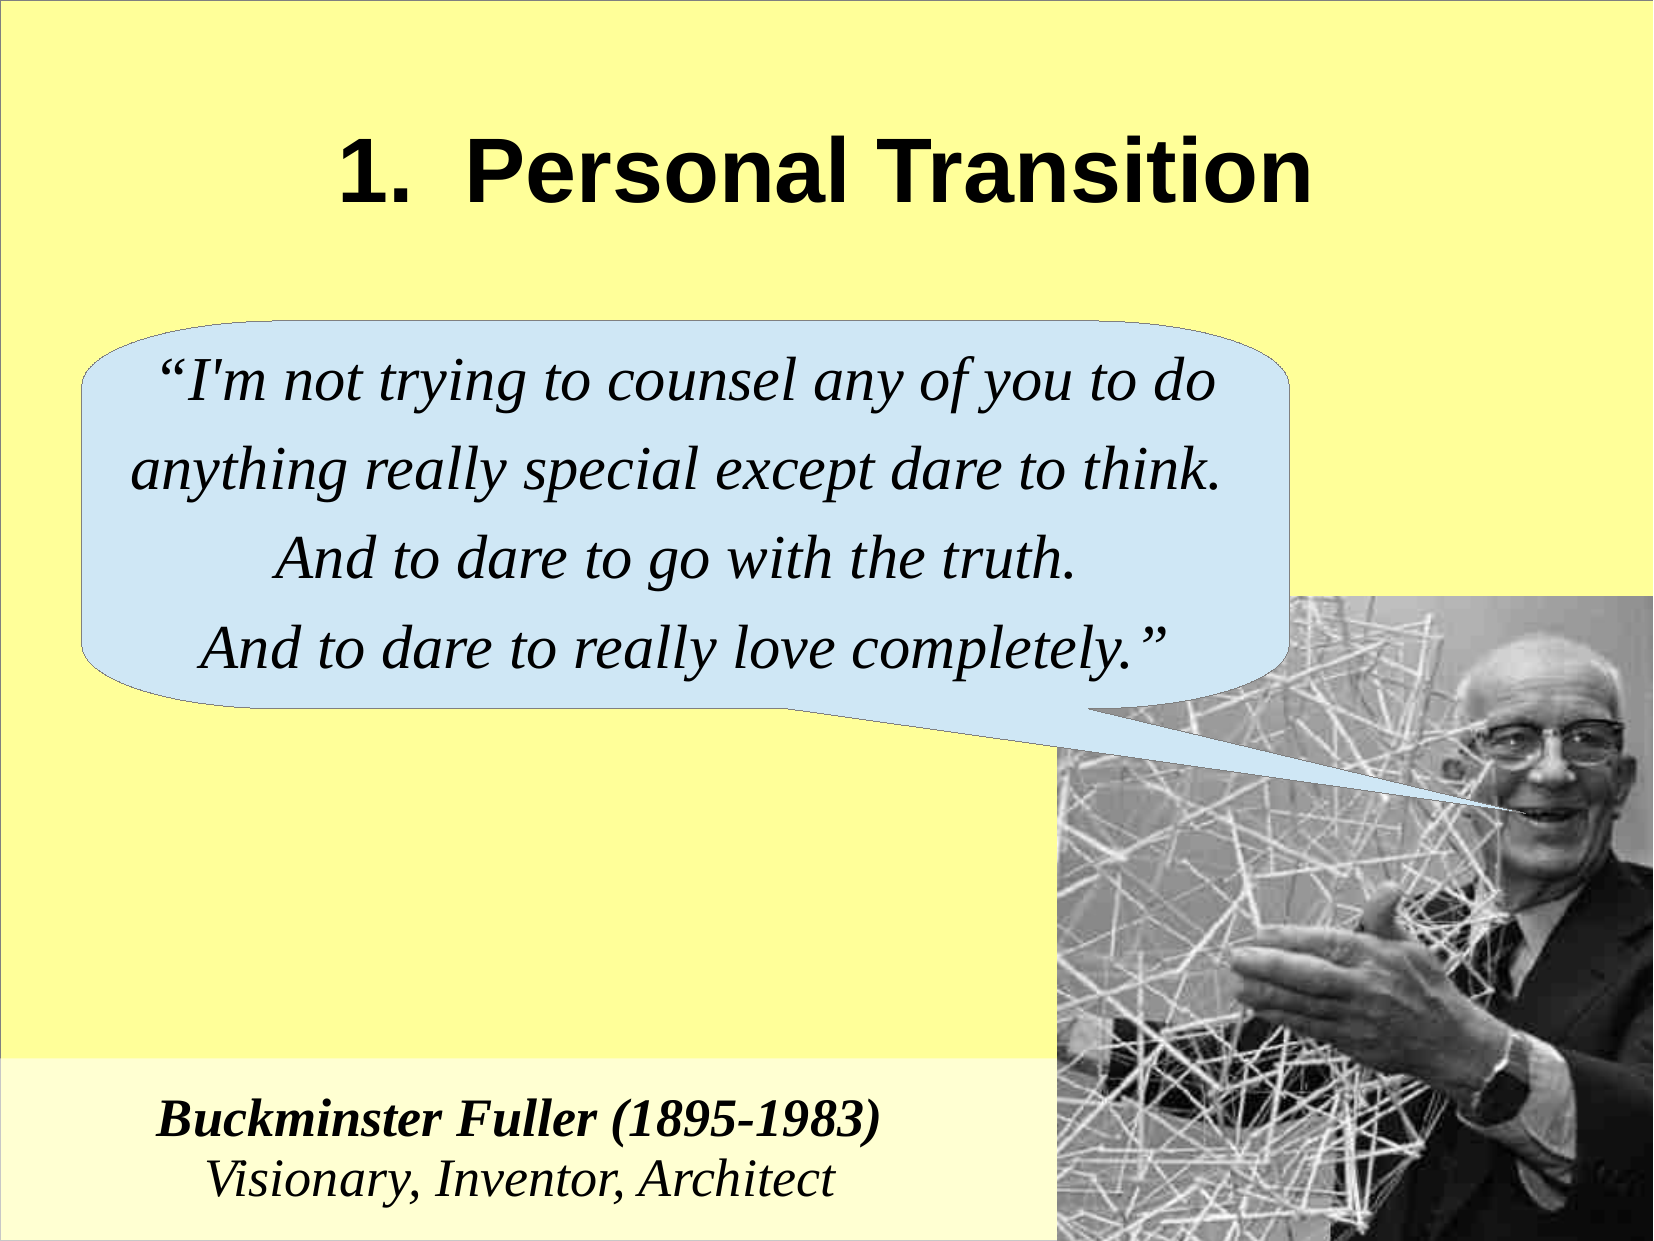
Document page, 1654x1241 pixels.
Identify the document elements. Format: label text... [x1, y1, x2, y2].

picture [1057, 596, 1653, 1241]
text_box “I'm not trying to counsel any of you to do anything really special except dare to think. And to dare to go with the truth. And to dare to really love completely.” [81, 320, 1526, 814]
text_box Buckminster Fuller (1895-1983) Visionary, Inventor, Architect [84, 1080, 957, 1240]
text_box 1. Personal Transition [200, 129, 1453, 219]
text_box [0, 0, 1653, 1241]
